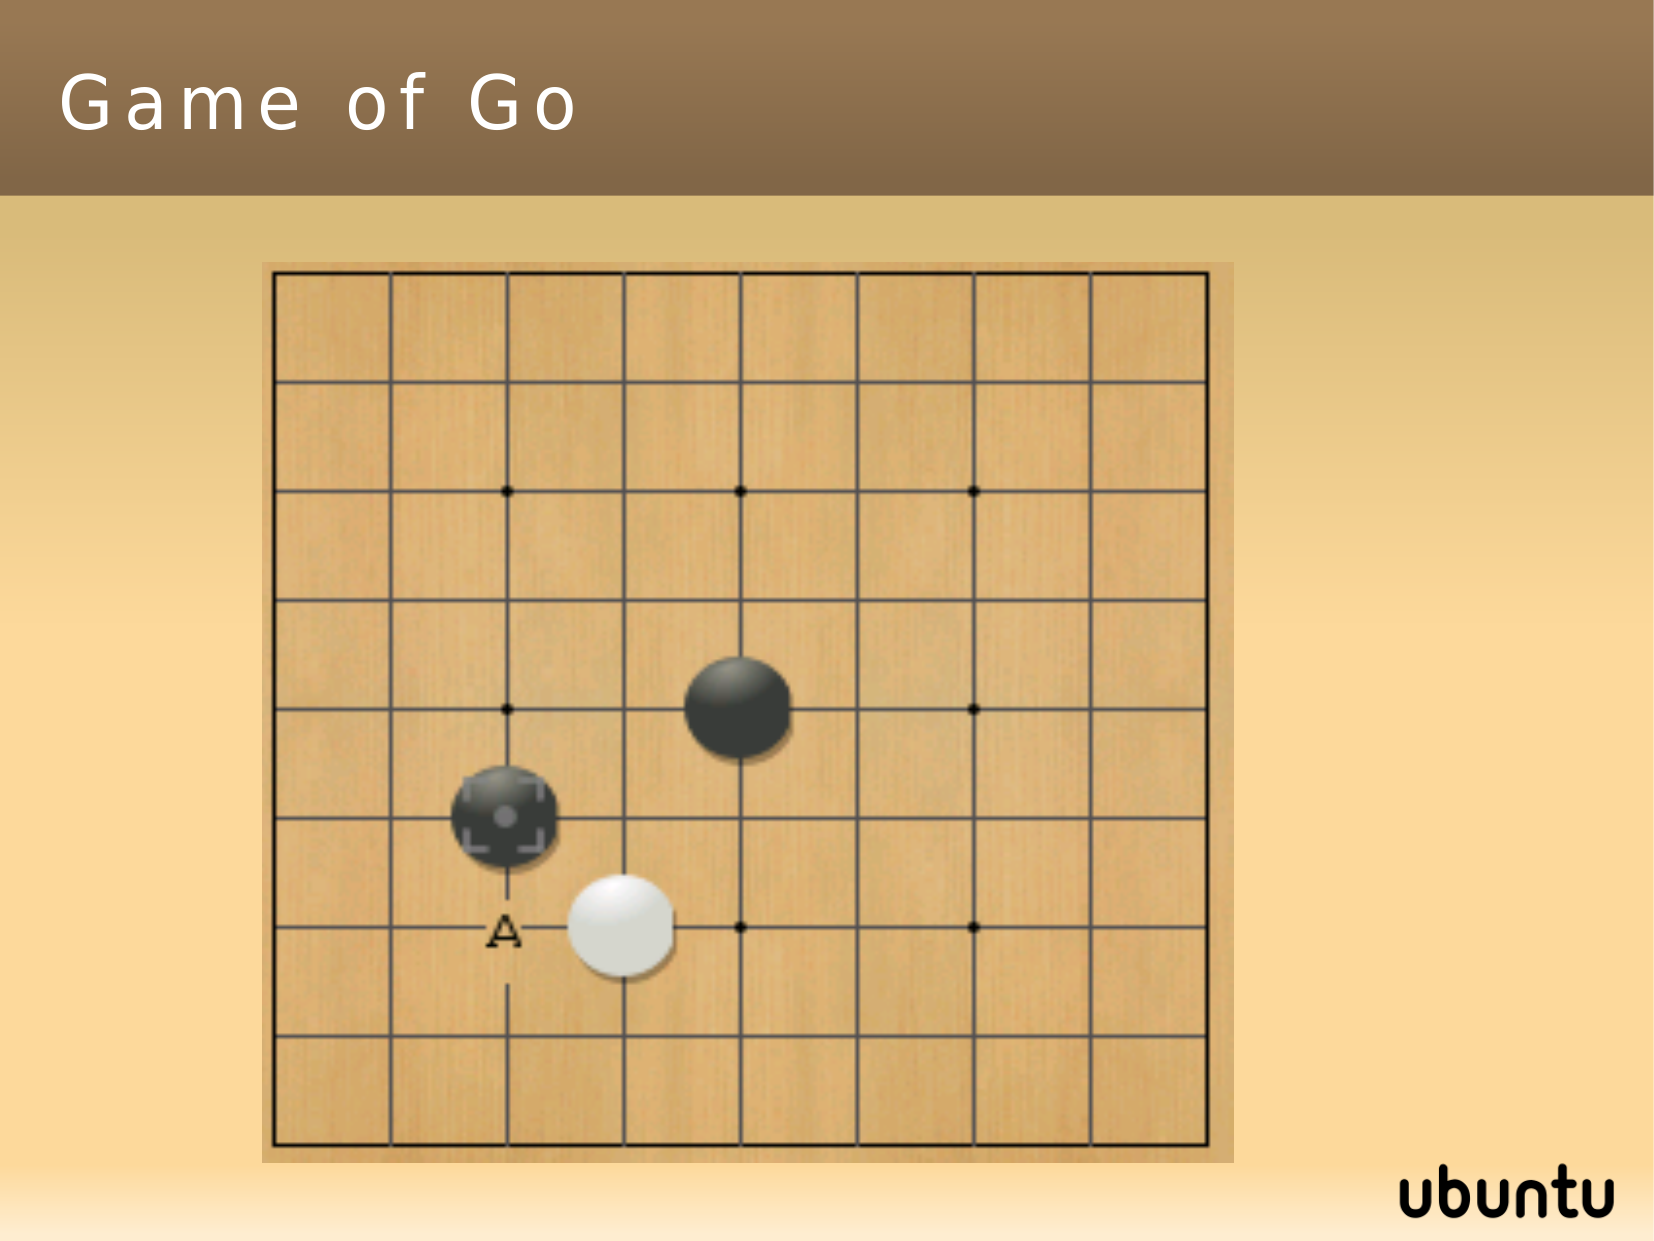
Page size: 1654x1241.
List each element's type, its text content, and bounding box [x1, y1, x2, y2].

title Game of Go [59, 29, 1595, 178]
picture [0, 0, 1654, 1241]
